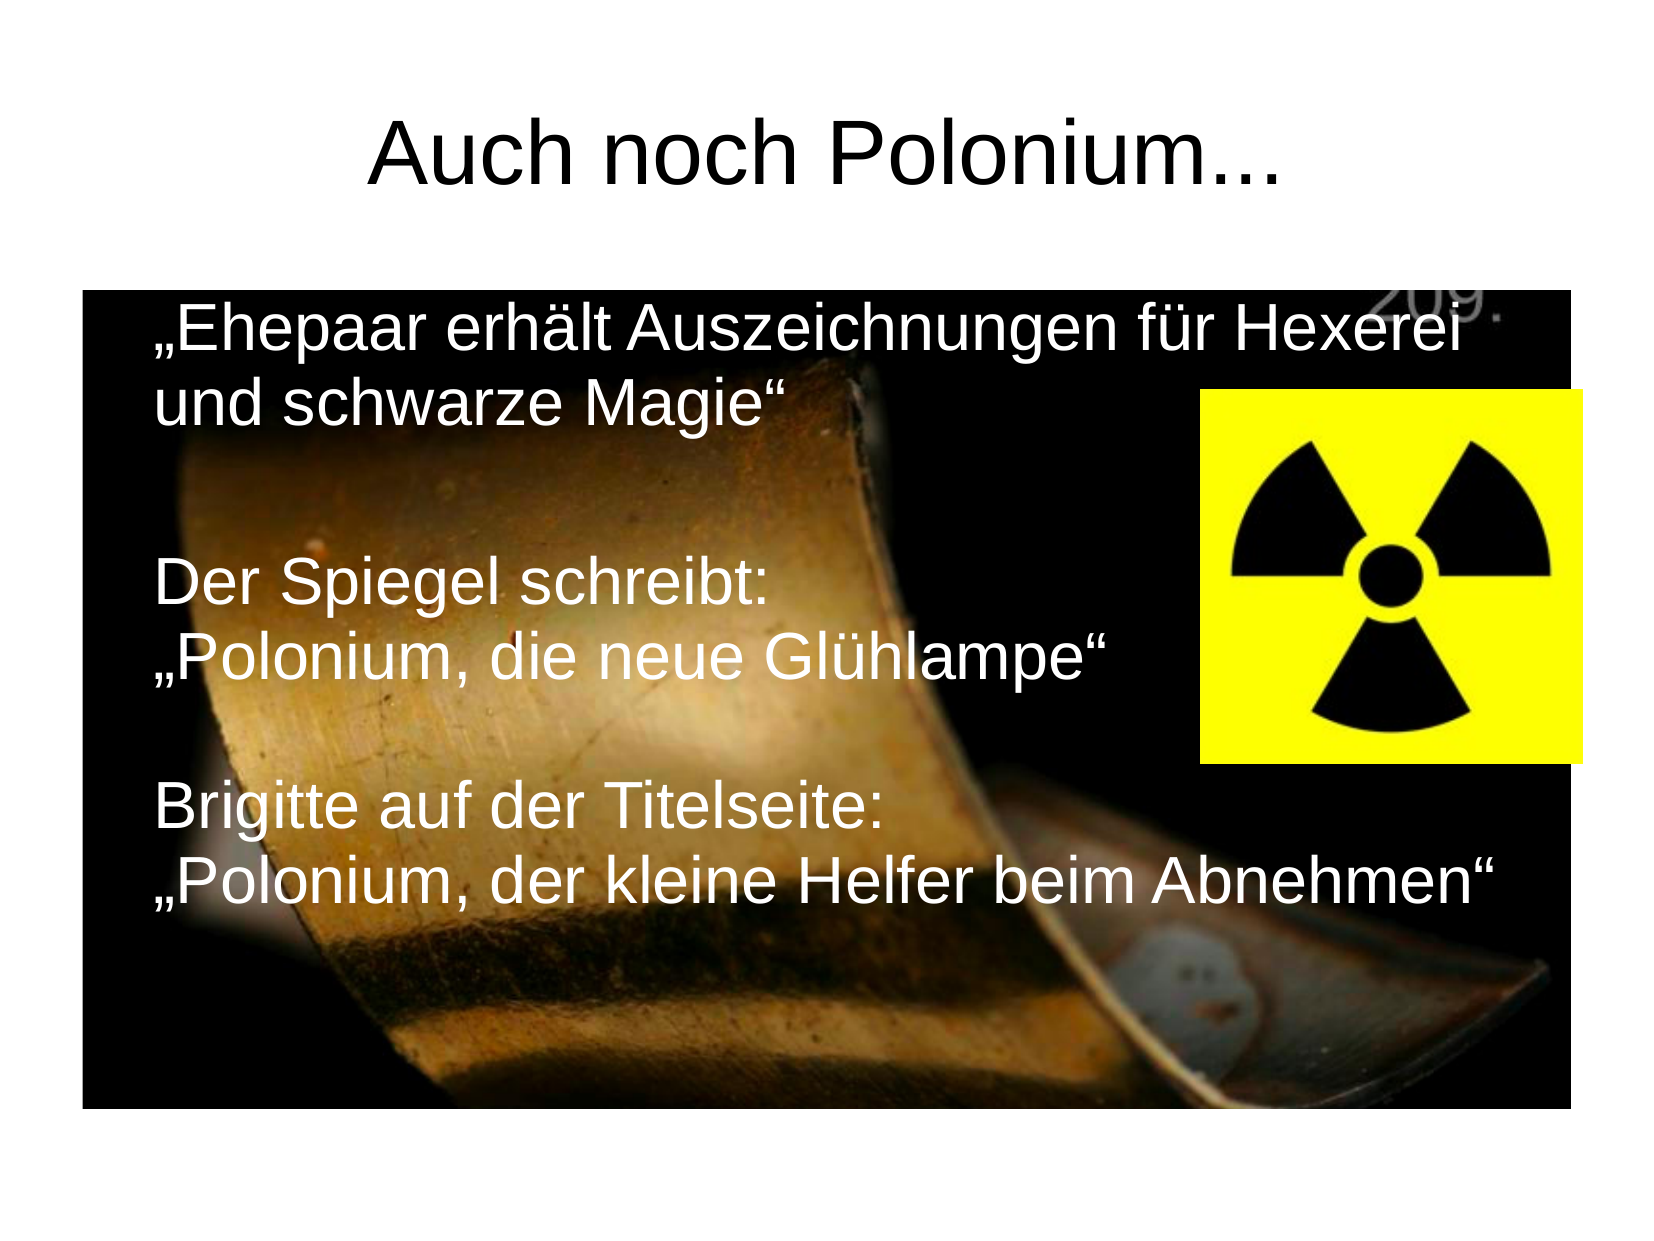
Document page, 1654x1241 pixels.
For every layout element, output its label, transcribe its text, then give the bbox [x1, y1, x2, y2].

picture [1200, 389, 1583, 764]
title Auch noch Polonium... [82, 49, 1571, 257]
list „Ehepaar erhält Auszeichnungen für Hexerei und schwarze Magie“ Der Spiegel schreibt: „Polonium, die neue Glühlampe“ Brigitte auf der Titelseite: „Polonium, der kleine Helfer beim Abnehmen“ [82, 290, 1571, 1109]
